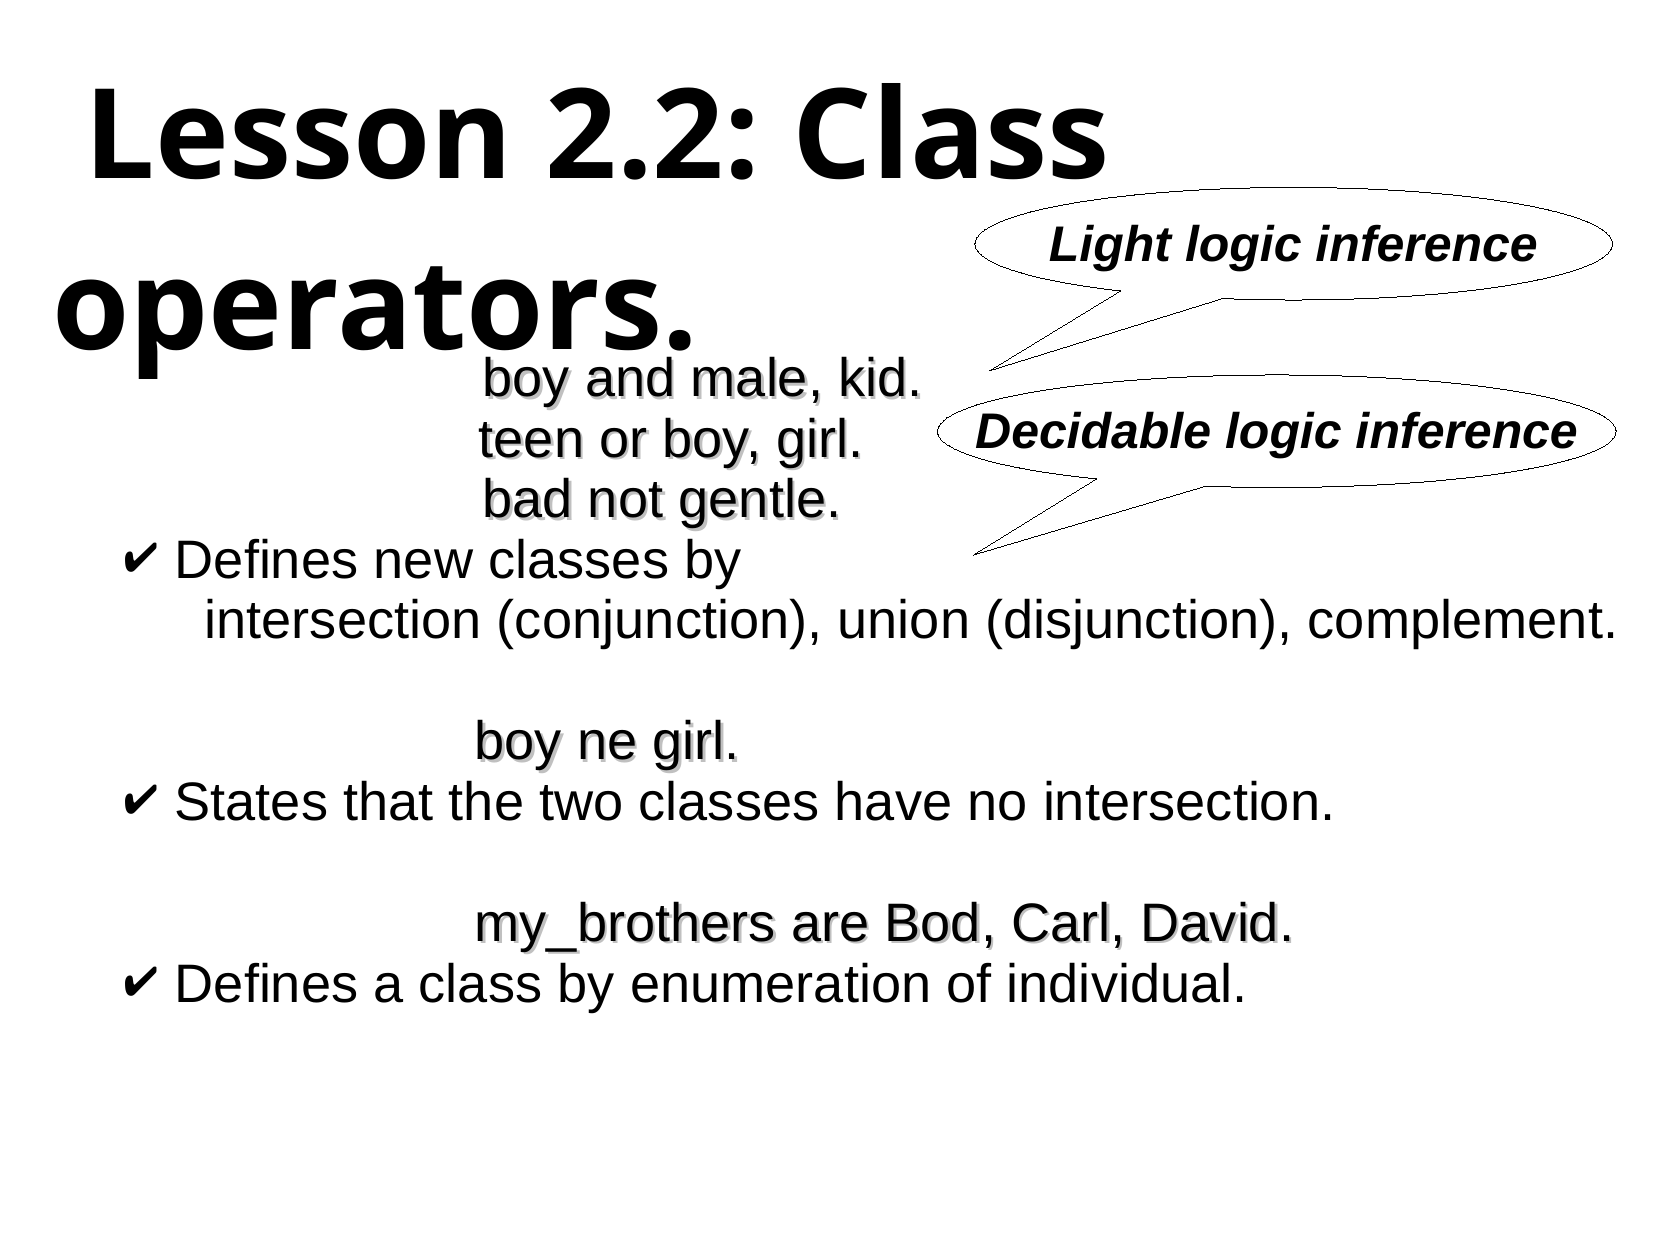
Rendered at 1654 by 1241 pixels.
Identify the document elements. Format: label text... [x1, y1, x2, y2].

text_box Decidable logic inference [937, 374, 1617, 556]
text_box Light logic inference [974, 187, 1613, 371]
text_box Lesson 2.2: Class operators. [37, 37, 1538, 245]
text_box boy and male, kid. teen or boy, girl. bad not gentle. Defines new classes by intersection (conjunction), union (disjunction), complement. boy ne girl. States that the two classes have no intersection. my_brothers are Bod, Carl, David. Defines a class by enumeration of individual. [73, 340, 1636, 1236]
